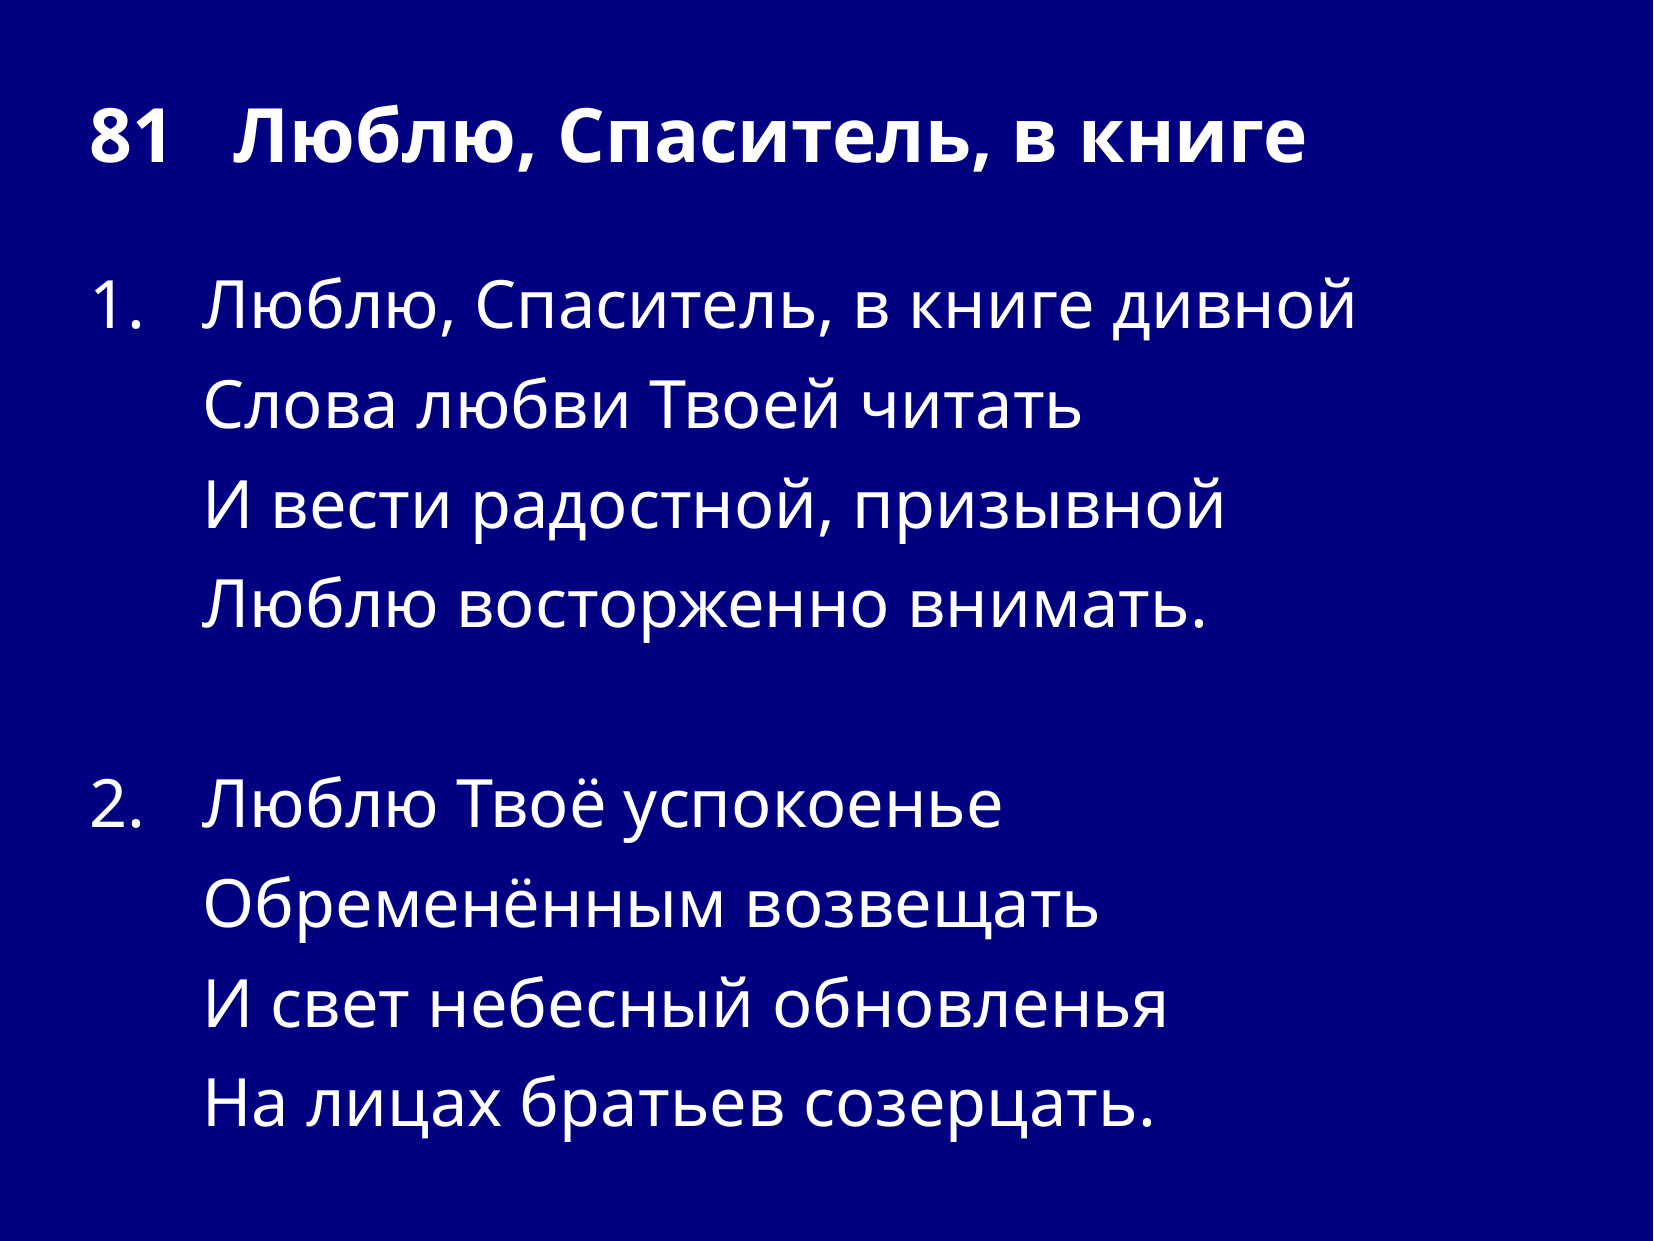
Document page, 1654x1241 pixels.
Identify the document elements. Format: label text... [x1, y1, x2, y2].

text_box 81 Люблю, Спаситель, в книге [75, 75, 1576, 188]
text_box 1. Люблю, Спаситель, в книге дивной Слова любви Твоей читать И вести радостной, призывной Люблю восторженно внимать. 2. Люблю Твоё успокоенье Обременённым возвещать И свет небесный обновленья На лицах братьев созерцать. [75, 188, 1576, 1163]
